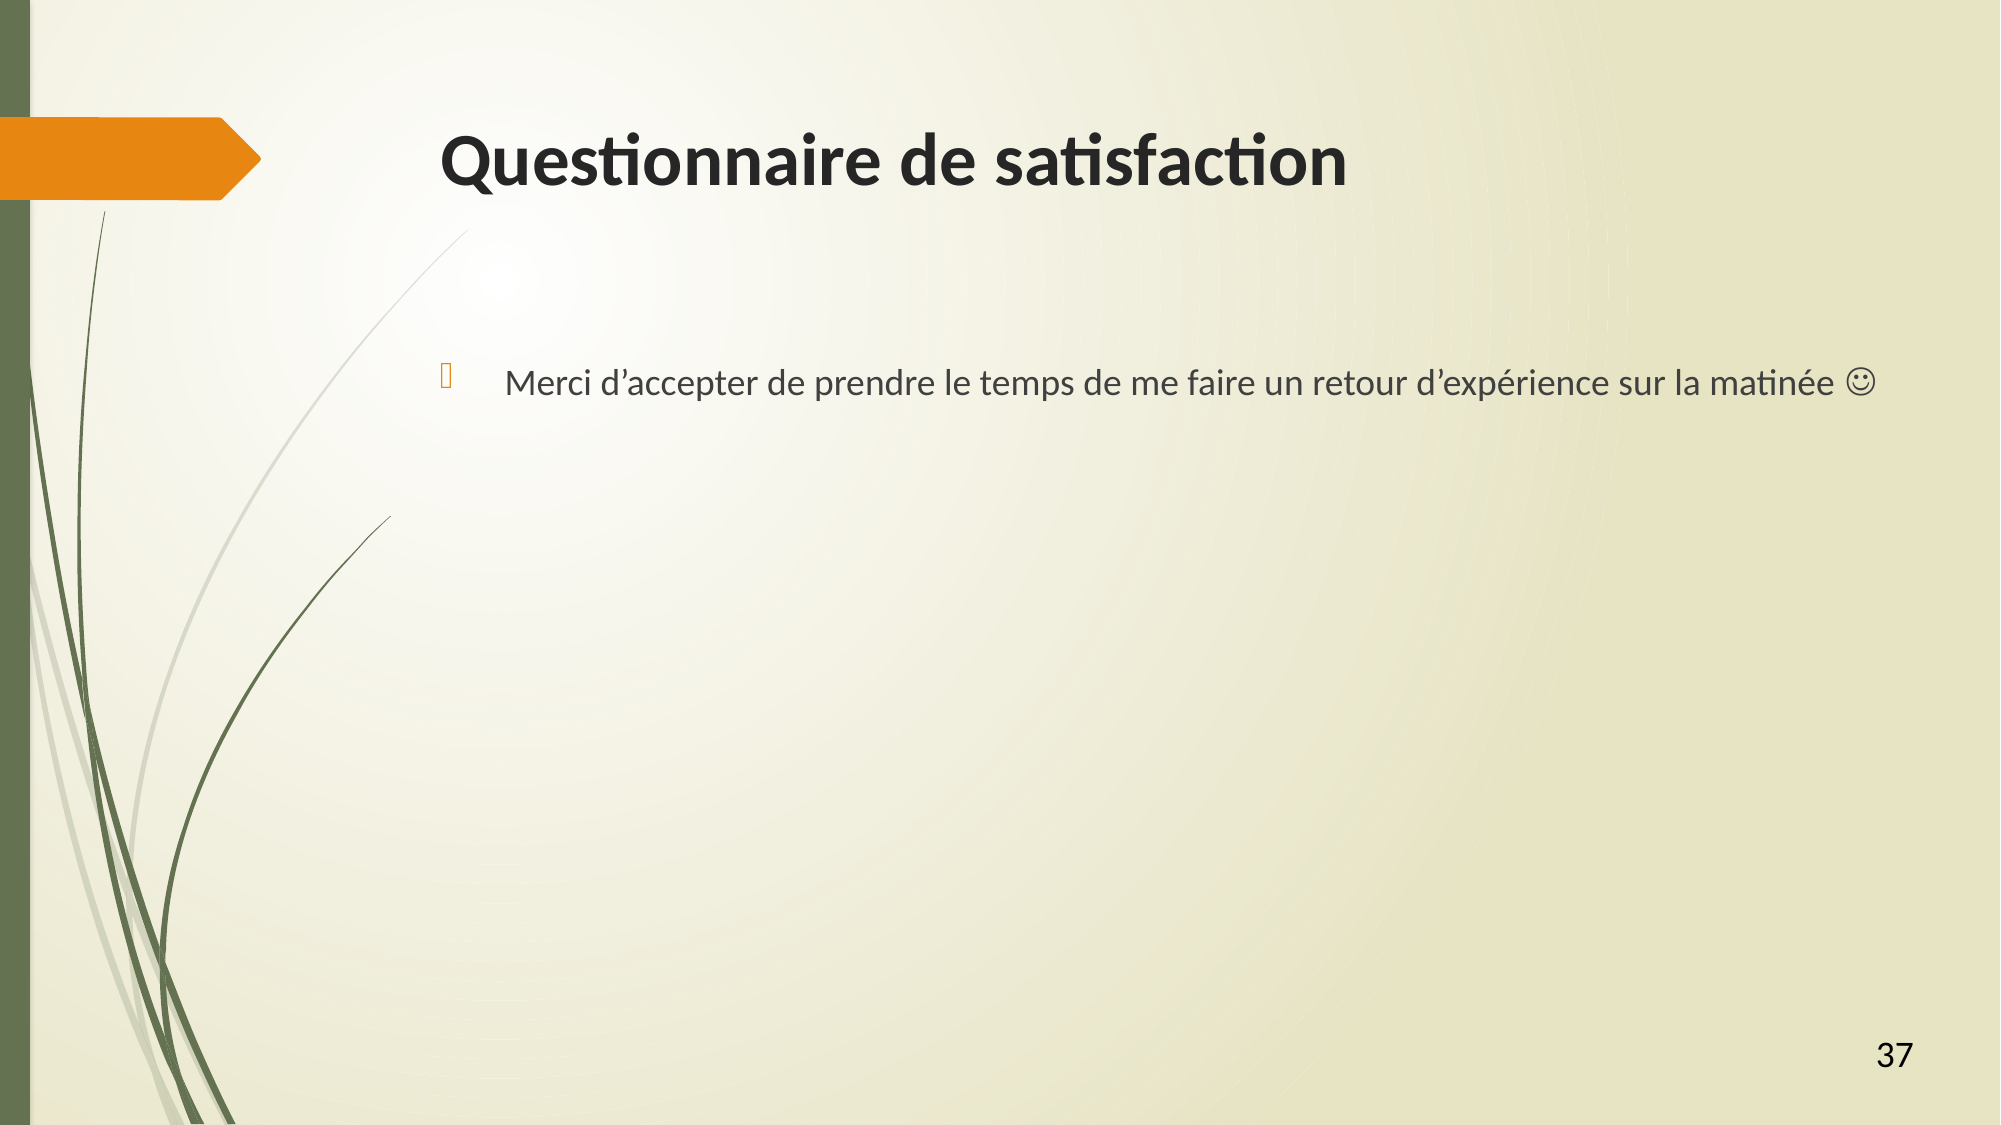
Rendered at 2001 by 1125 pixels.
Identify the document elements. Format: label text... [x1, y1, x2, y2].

text_box <numéro> [1861, 1022, 1958, 1083]
list Merci d’accepter de prendre le temps de me faire un retour d’expérience sur la matinée  [424, 350, 1957, 1046]
title Questionnaire de satisfaction [425, 102, 1888, 313]
